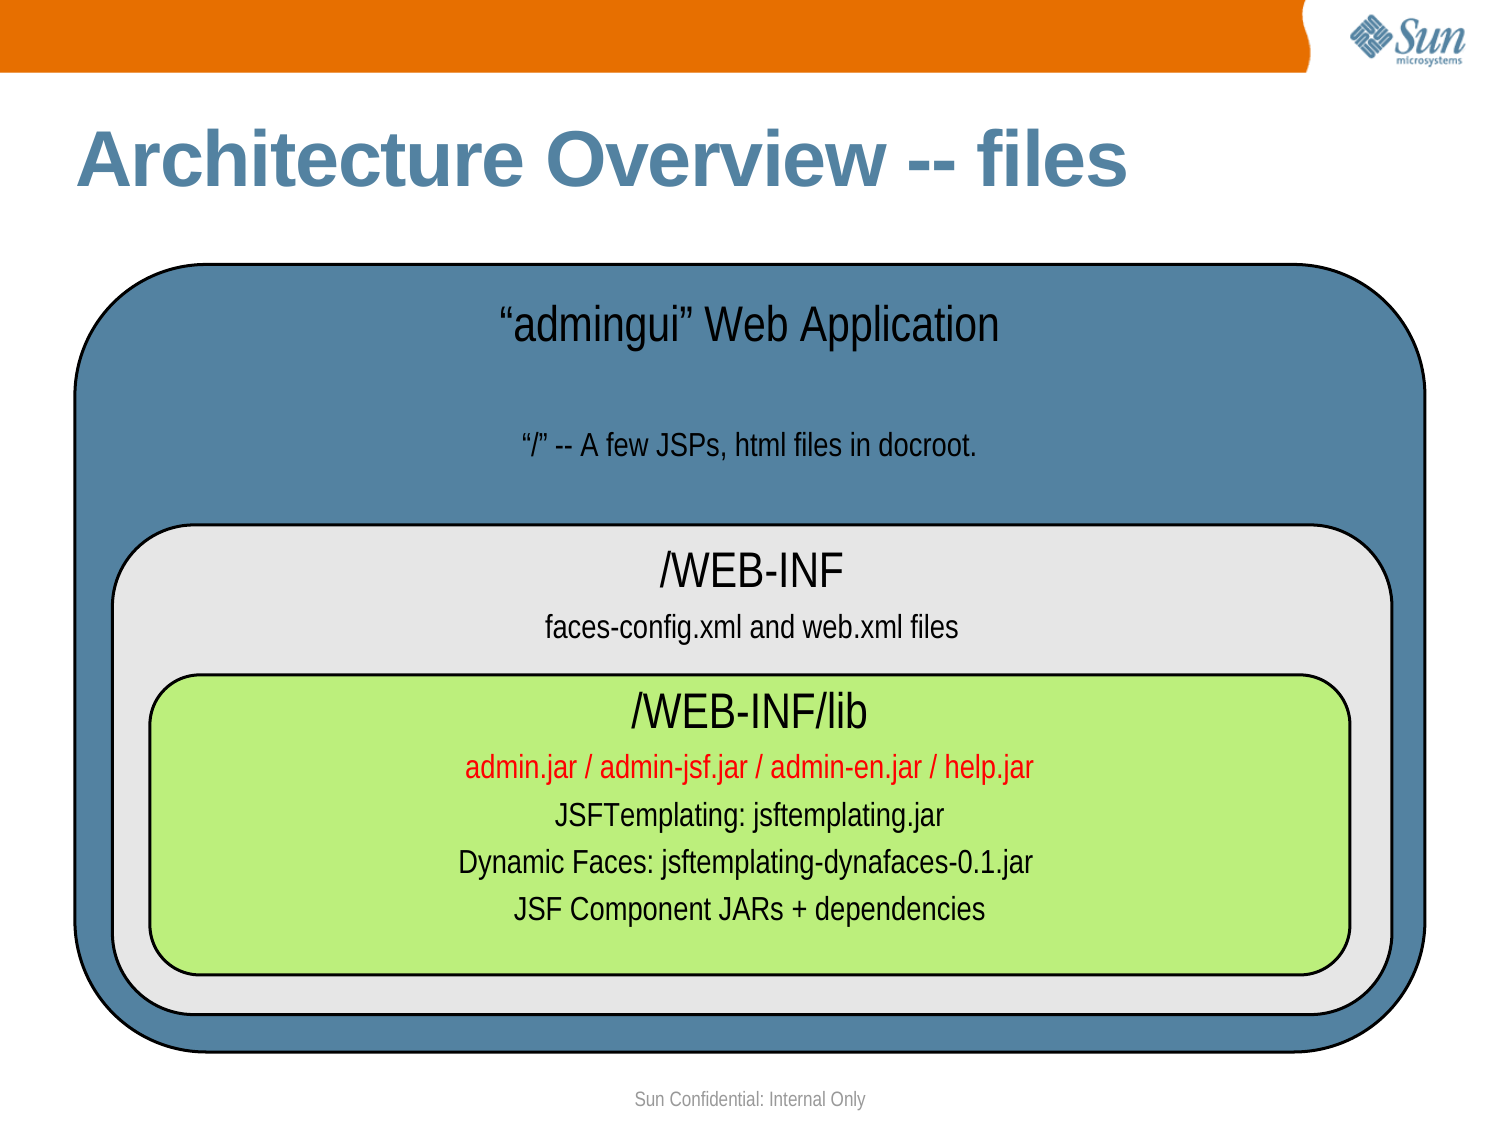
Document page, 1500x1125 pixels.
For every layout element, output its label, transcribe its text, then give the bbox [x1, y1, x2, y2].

text_box /WEB-INF faces-config.xml and web.xml files [112, 524, 1392, 1015]
picture [0, 0, 1500, 75]
text_box “admingui” Web Application “/” -- A few JSPs, html files in docroot. [74, 264, 1425, 1053]
title Architecture Overview -- files [75, 122, 1438, 227]
text_box /WEB-INF/lib admin.jar / admin-jsf.jar / admin-en.jar / help.jar JSFTemplating: jsftemplating.jar Dynamic Faces: jsftemplating-dynafaces-0.1.jar JSF Component JARs + dependencies [149, 674, 1350, 975]
